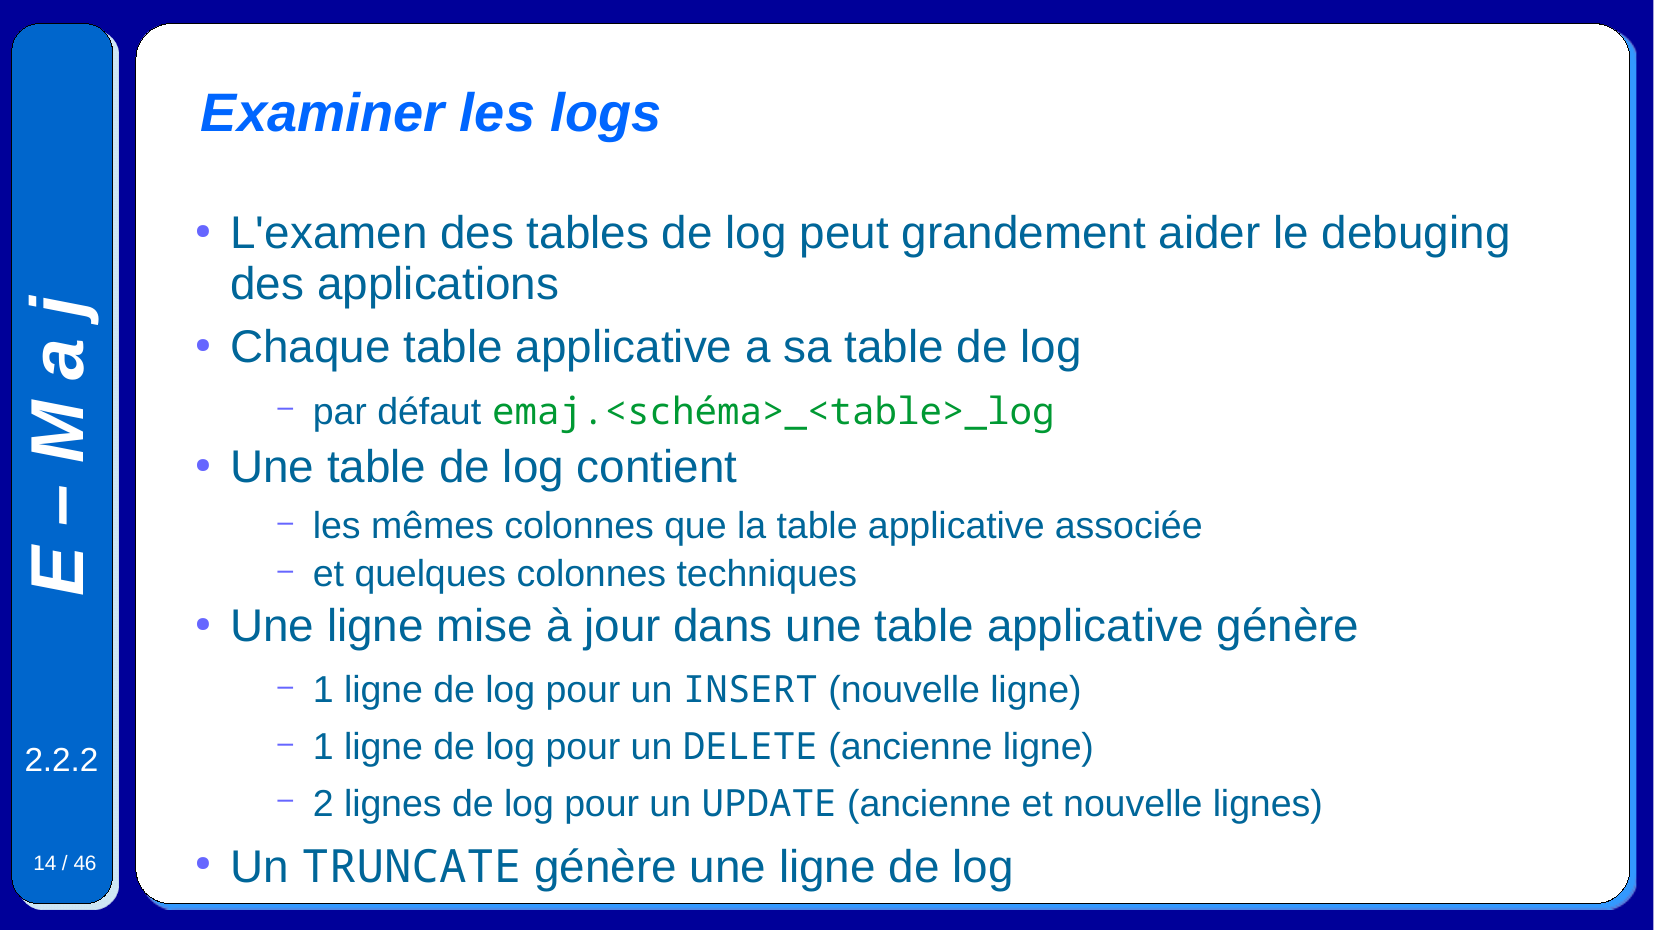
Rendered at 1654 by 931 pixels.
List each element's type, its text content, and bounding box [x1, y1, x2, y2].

title Examiner les logs [200, 34, 1575, 191]
list L'examen des tables de log peut grandement aider le debuging des applications Chaque table applicative a sa table de log par défaut emaj.<schéma>_<table>_log Une table de log contient les mêmes colonnes que la table applicative associée et quelques colonnes techniques Une ligne mise à jour dans une table applicative génère 1 ligne de log pour un INSERT (nouvelle ligne) 1 ligne de log pour un DELETE (ancienne ligne) 2 lignes de log pour un UPDATE (ancienne et nouvelle lignes) Un TRUNCATE génère une ligne de log [177, 206, 1587, 867]
